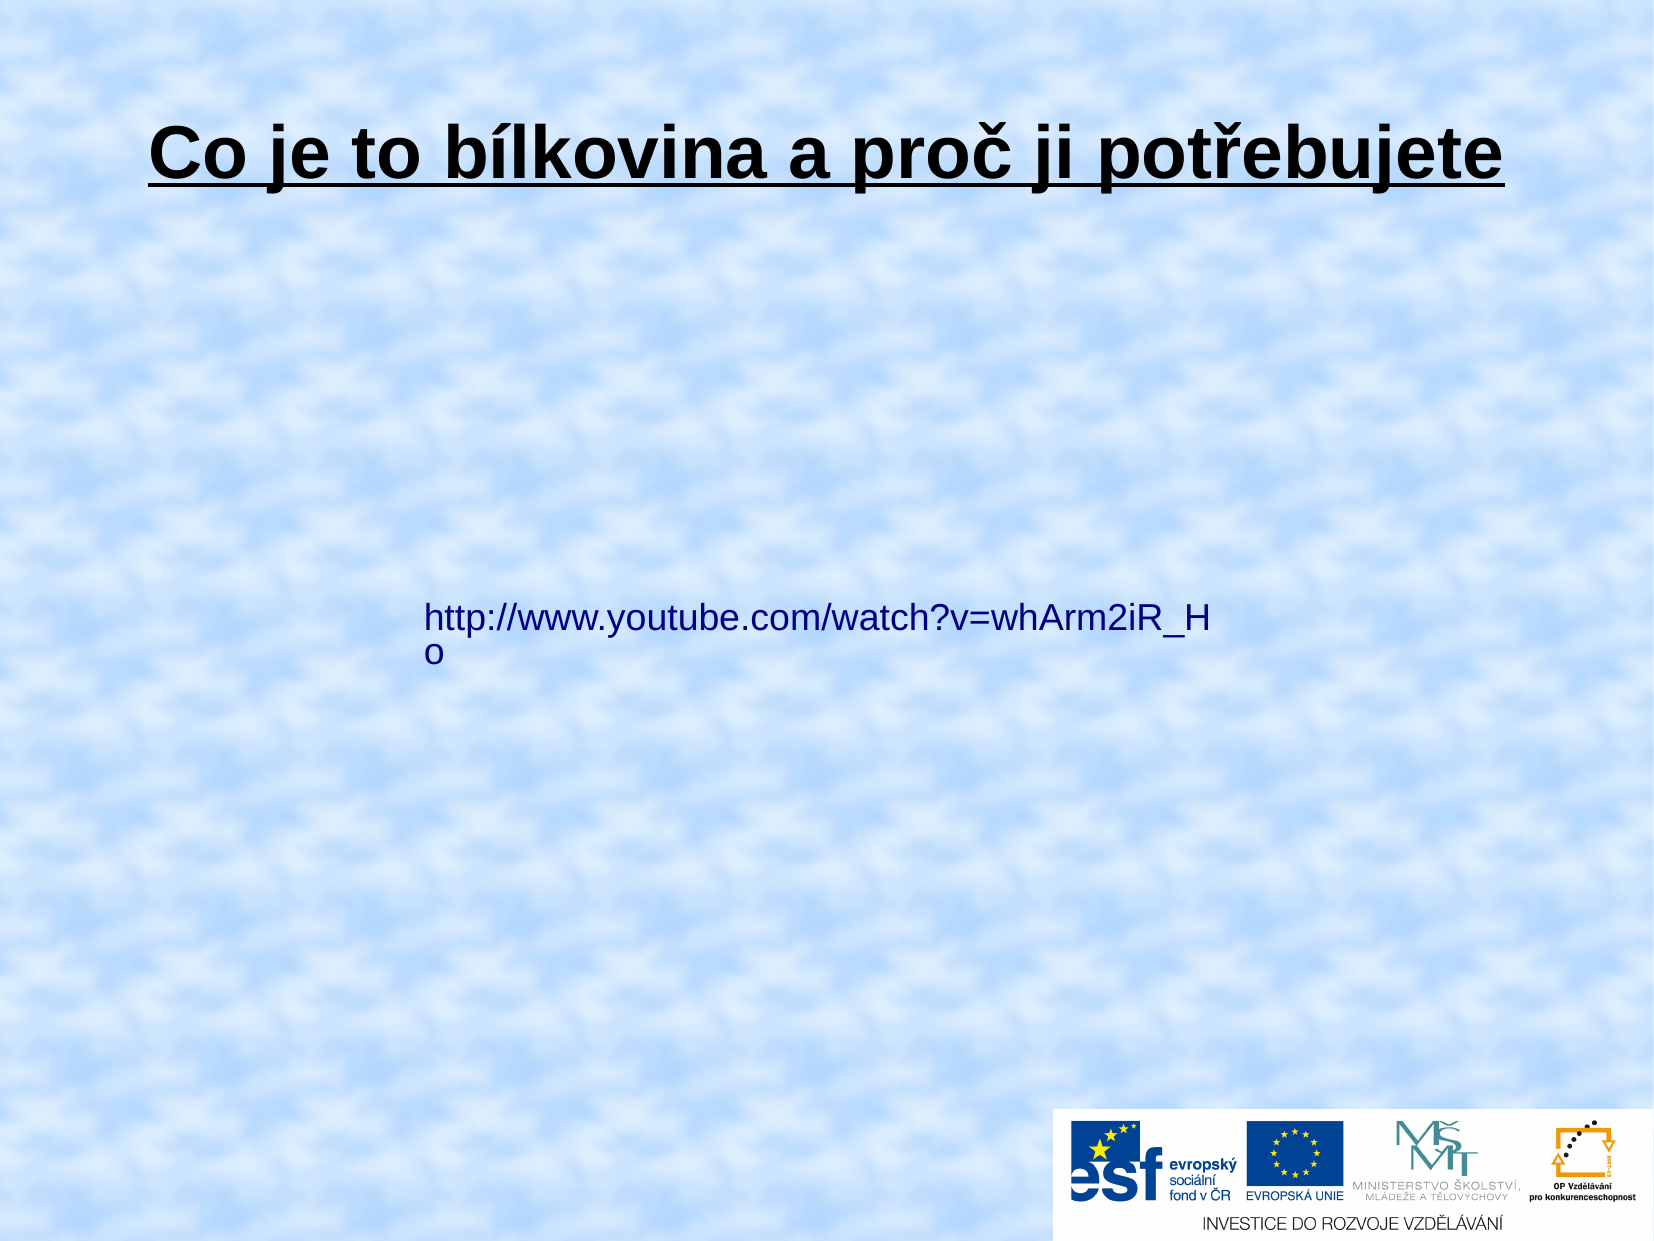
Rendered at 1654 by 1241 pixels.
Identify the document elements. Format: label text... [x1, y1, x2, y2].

title Co je to bílkovina a proč ji potřebujete [82, 49, 1571, 257]
text_box http://www.youtube.com/watch?v=whArm2iR_Ho [408, 589, 1243, 688]
picture [0, 0, 1654, 1241]
